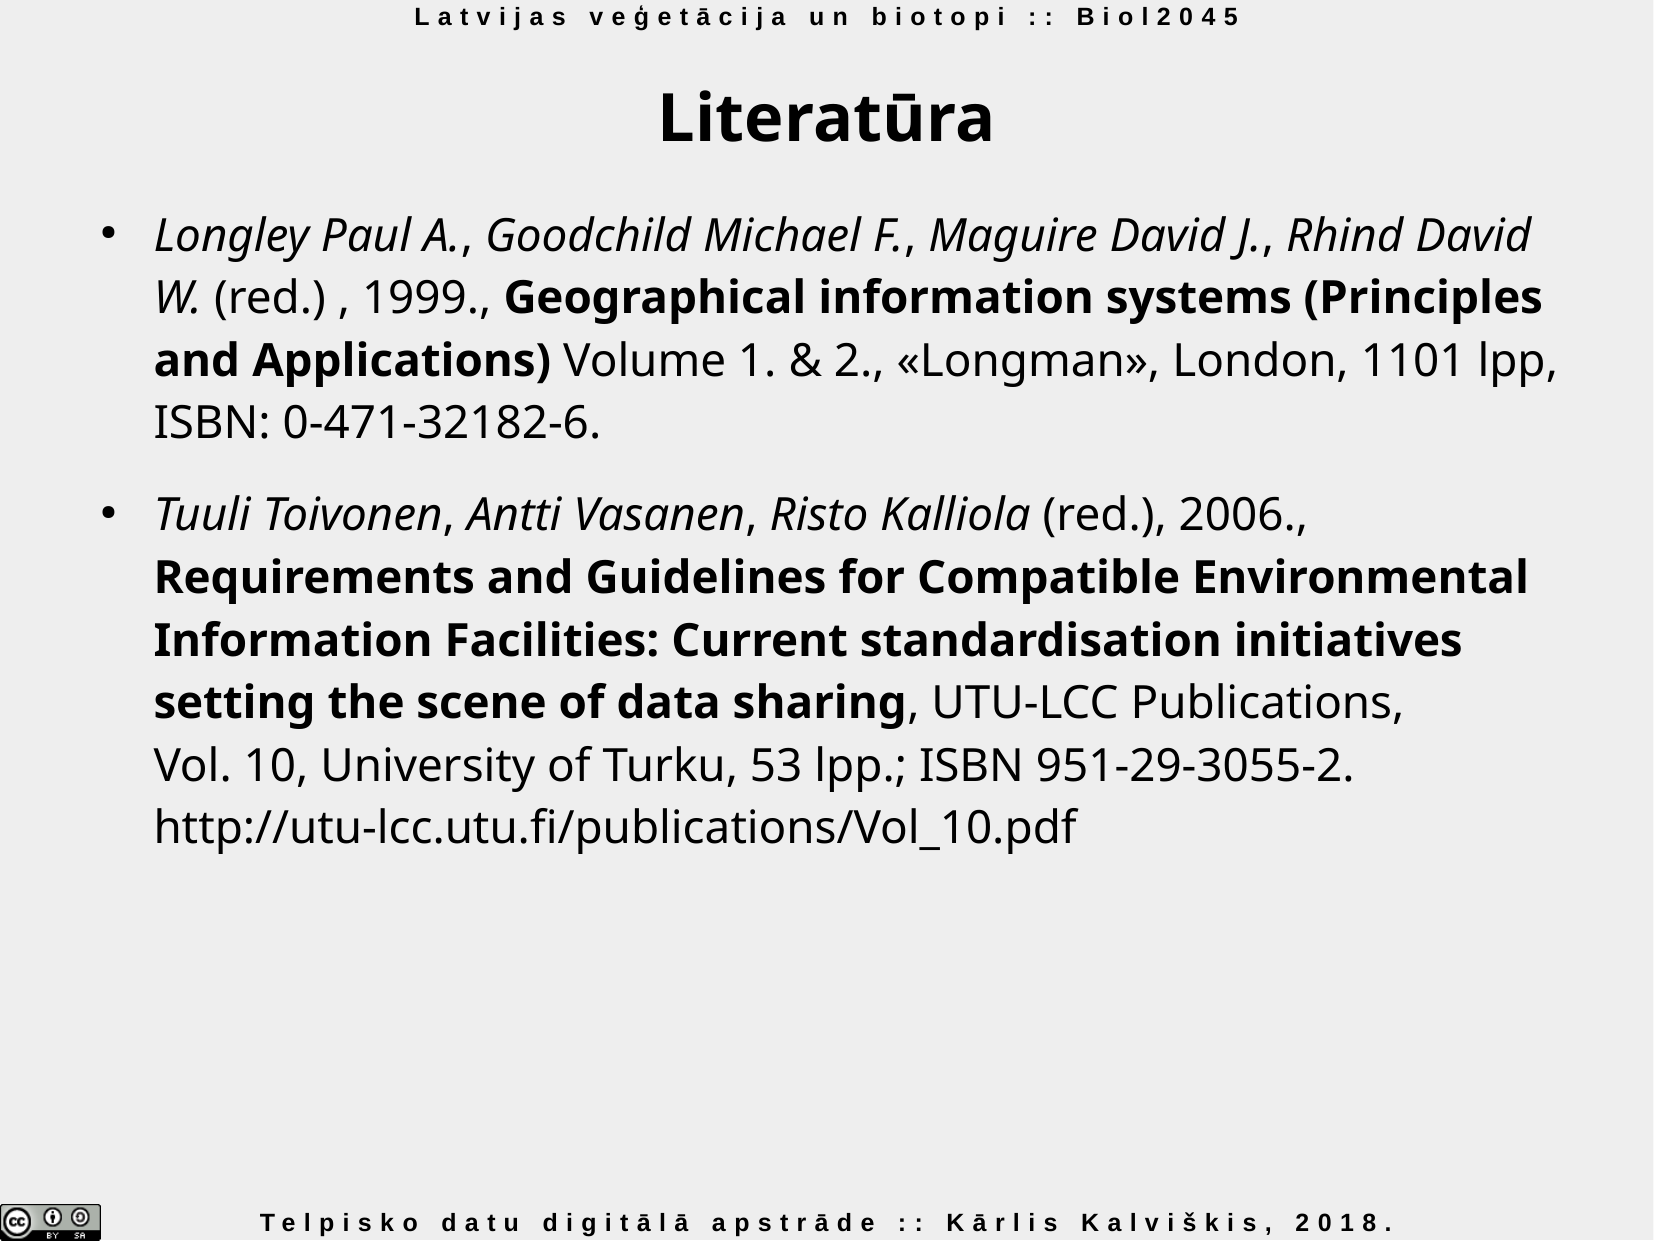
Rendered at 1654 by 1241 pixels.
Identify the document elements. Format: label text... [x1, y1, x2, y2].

picture [0, 1204, 101, 1241]
title Literatūra [82, 49, 1571, 183]
list Longley Paul A., Goodchild Michael F., Maguire David J., Rhind David W. (red.) , 1999., Geographical information systems (Principles and Applications) Volume 1. & 2., «Longman», London, 1101 lpp, ISBN: 0-471-32182-6. Tuuli Toivonen, Antti Vasanen, Risto Kalliola (red.), 2006., Requirements and Guidelines for Compatible Environmental Information Facilities: Current standardisation initiatives setting the scene of data sharing, UTU-LCC Publications, Vol. 10, University of Turku, 53 lpp.; ISBN 951-29-3055-2. http://utu-lcc.utu.fi/publications/Vol_10.pdf [82, 202, 1571, 1159]
